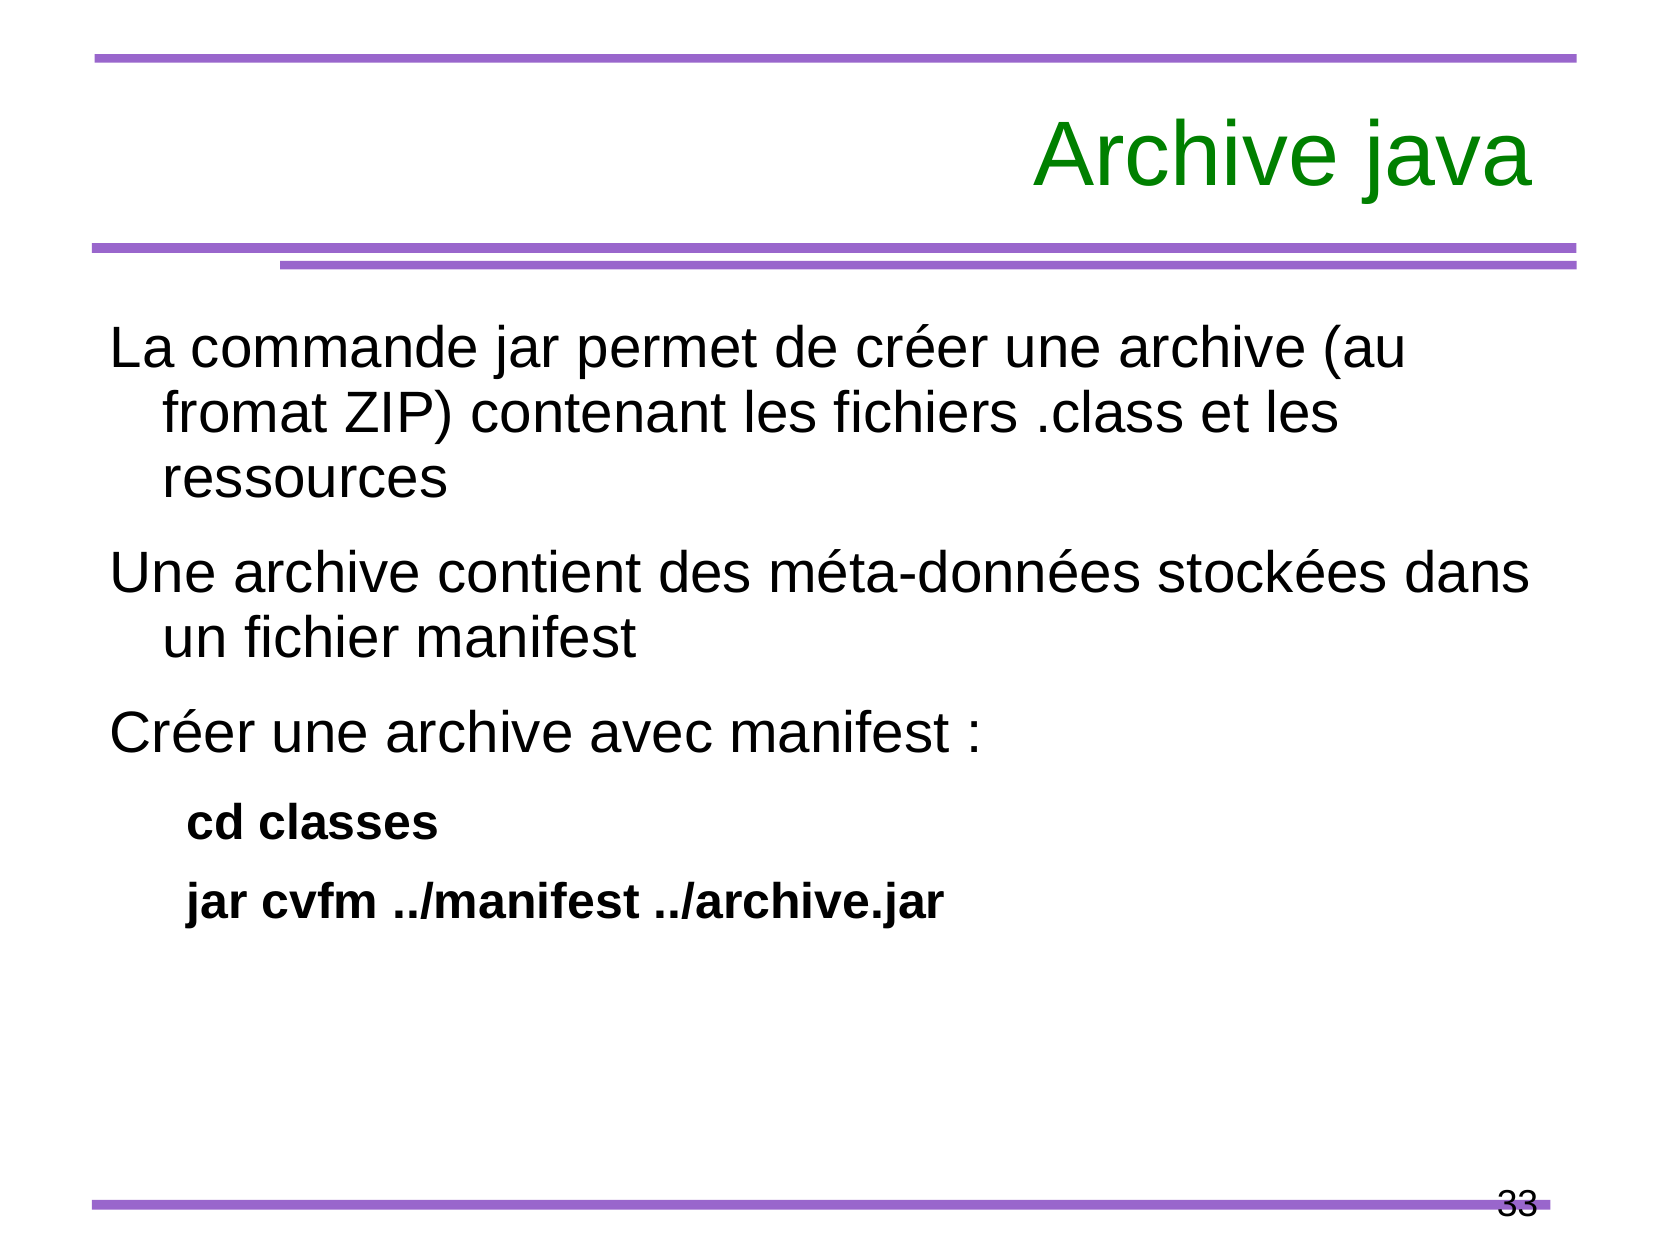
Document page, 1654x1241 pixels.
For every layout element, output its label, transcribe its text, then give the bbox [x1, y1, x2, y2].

list La commande jar permet de créer une archive (au fromat ZIP) contenant les fichiers .class et les ressources Une archive contient des méta-données stockées dans un fichier manifest Créer une archive avec manifest : cd classes jar cvfm ../manifest ../archive.jar [92, 315, 1563, 1163]
title Archive java [121, 49, 1534, 257]
